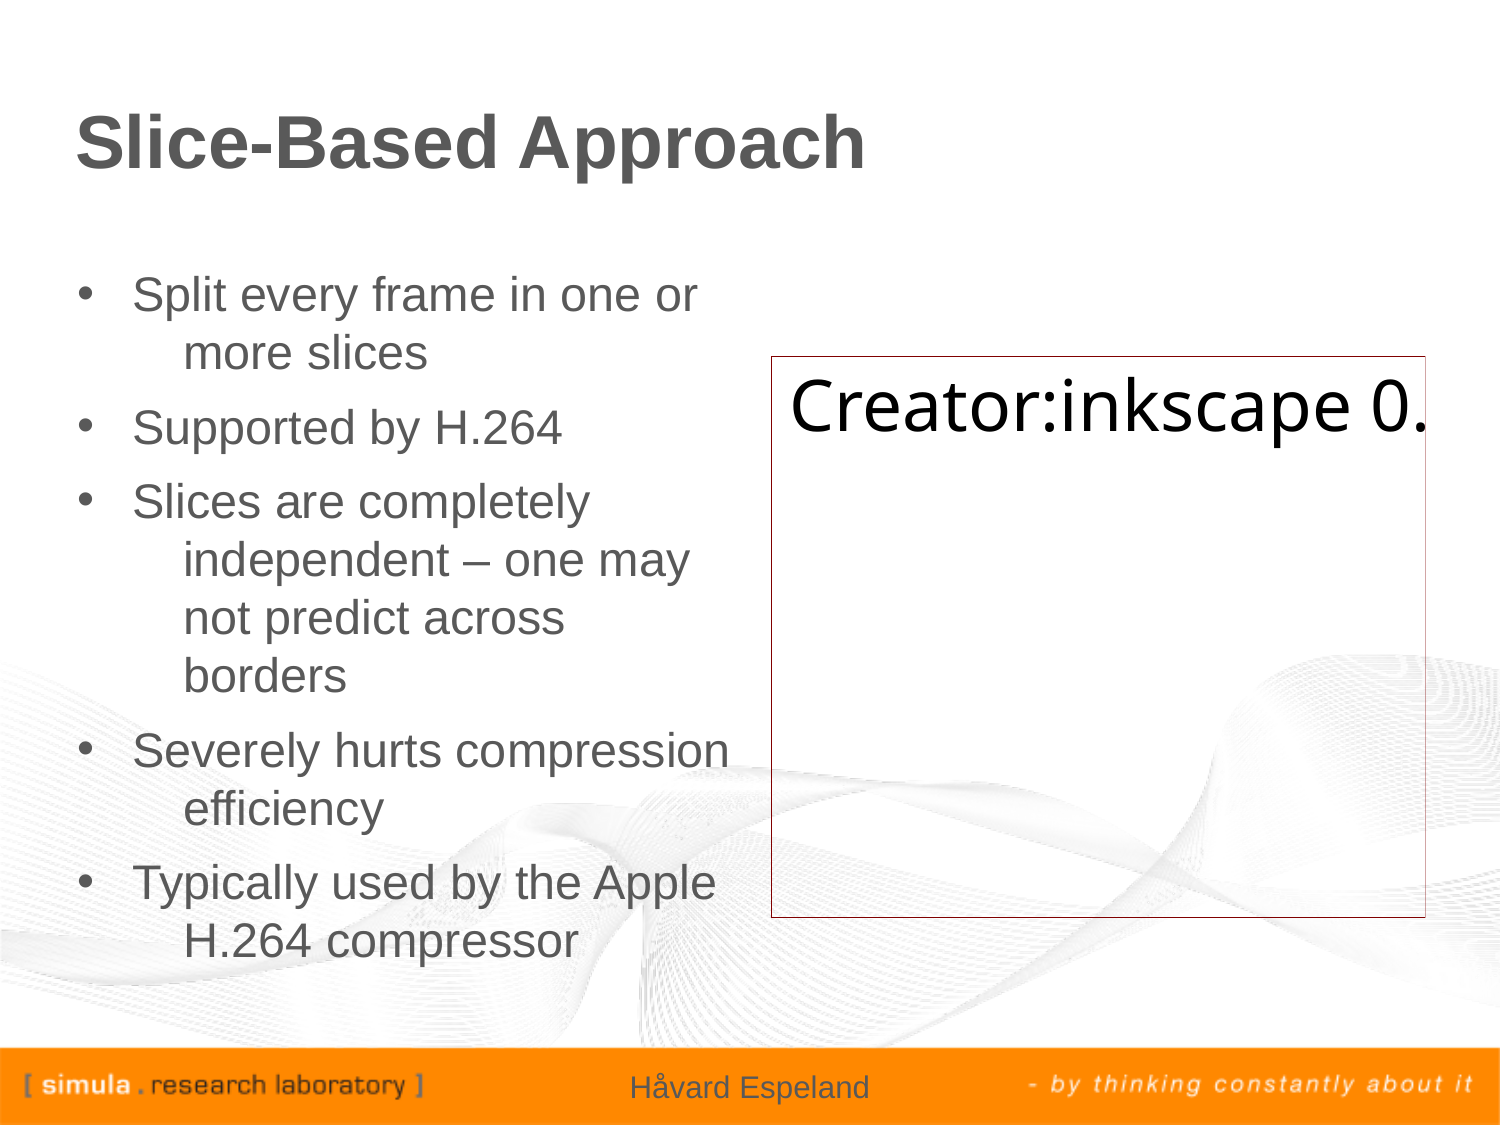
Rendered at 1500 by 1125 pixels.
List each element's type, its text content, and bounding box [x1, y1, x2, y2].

title Slice-Based Approach [75, 44, 1425, 233]
picture [0, 351, 1500, 1125]
list Split every frame in one or more slices Supported by H.264 Slices are completely independent – one may not predict across borders Severely hurts compression efficiency Typically used by the Apple H.264 compressor [75, 263, 734, 1013]
